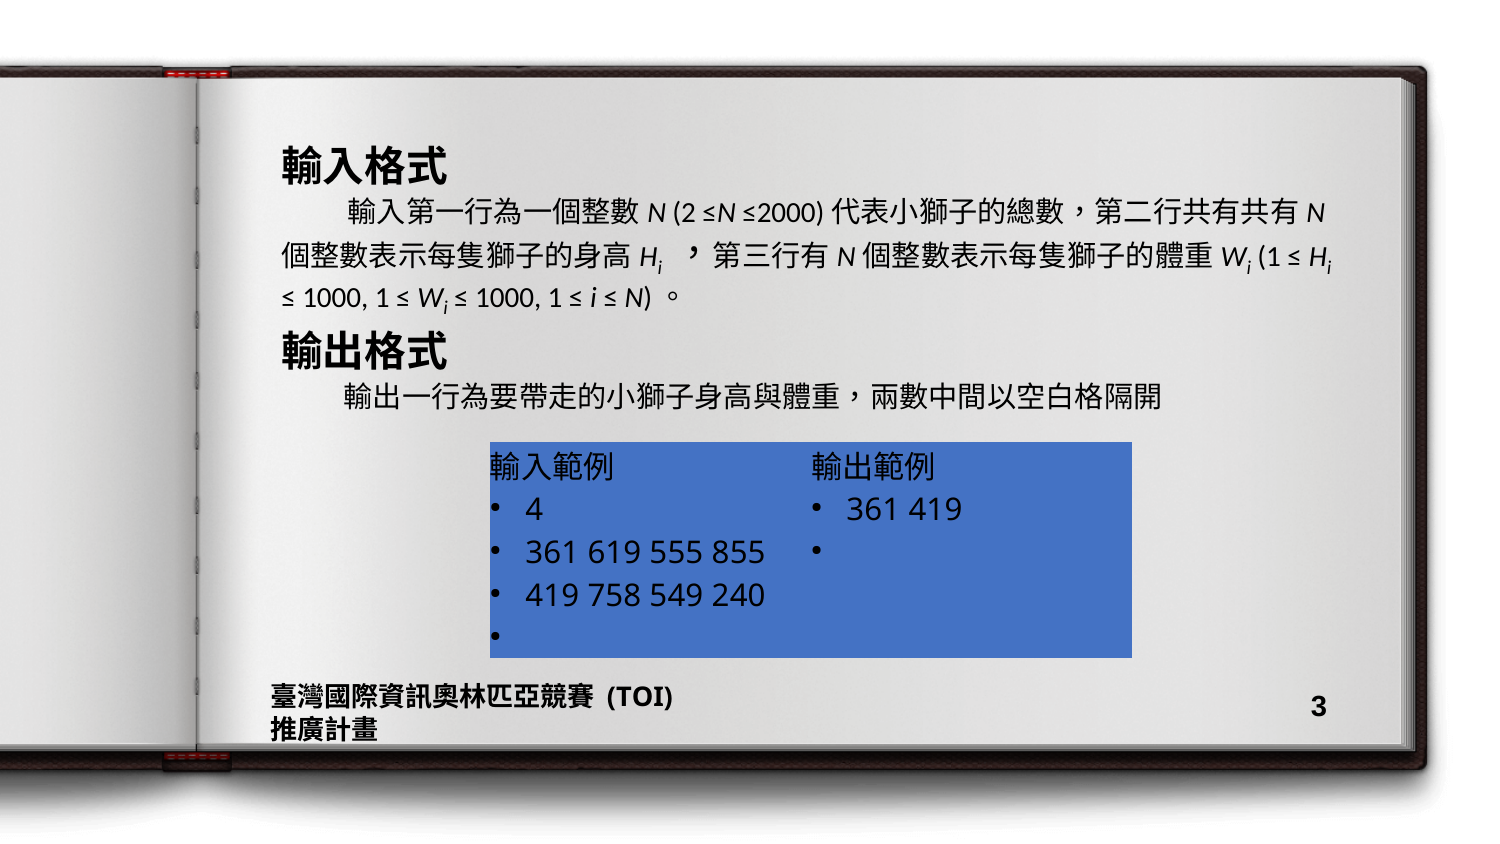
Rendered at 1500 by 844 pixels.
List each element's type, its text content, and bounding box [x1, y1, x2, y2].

text_box 輸出格式 輸出一行為要帶走的小獅子身高與體重，兩數中間以空白格隔開 [266, 317, 1368, 422]
text_box 輸入格式 輸入第一行為一個整數N (2 ≤N ≤2000)代表小獅子的總數，第二行共有共有N個整數表示每隻獅子的身高Hi ，第三行有N個整數表示每隻獅子的體重Wi (1 ≤ Hi ≤ 1000, 1 ≤ Wi ≤ 1000, 1 ≤ i ≤ N)。 [266, 132, 1356, 317]
table_header 輸出範例 361 419 [811, 442, 1132, 658]
text_box [1295, 672, 1386, 737]
table_header 輸入範例 4 361 619 555 855 419 758 549 240 [490, 442, 811, 658]
